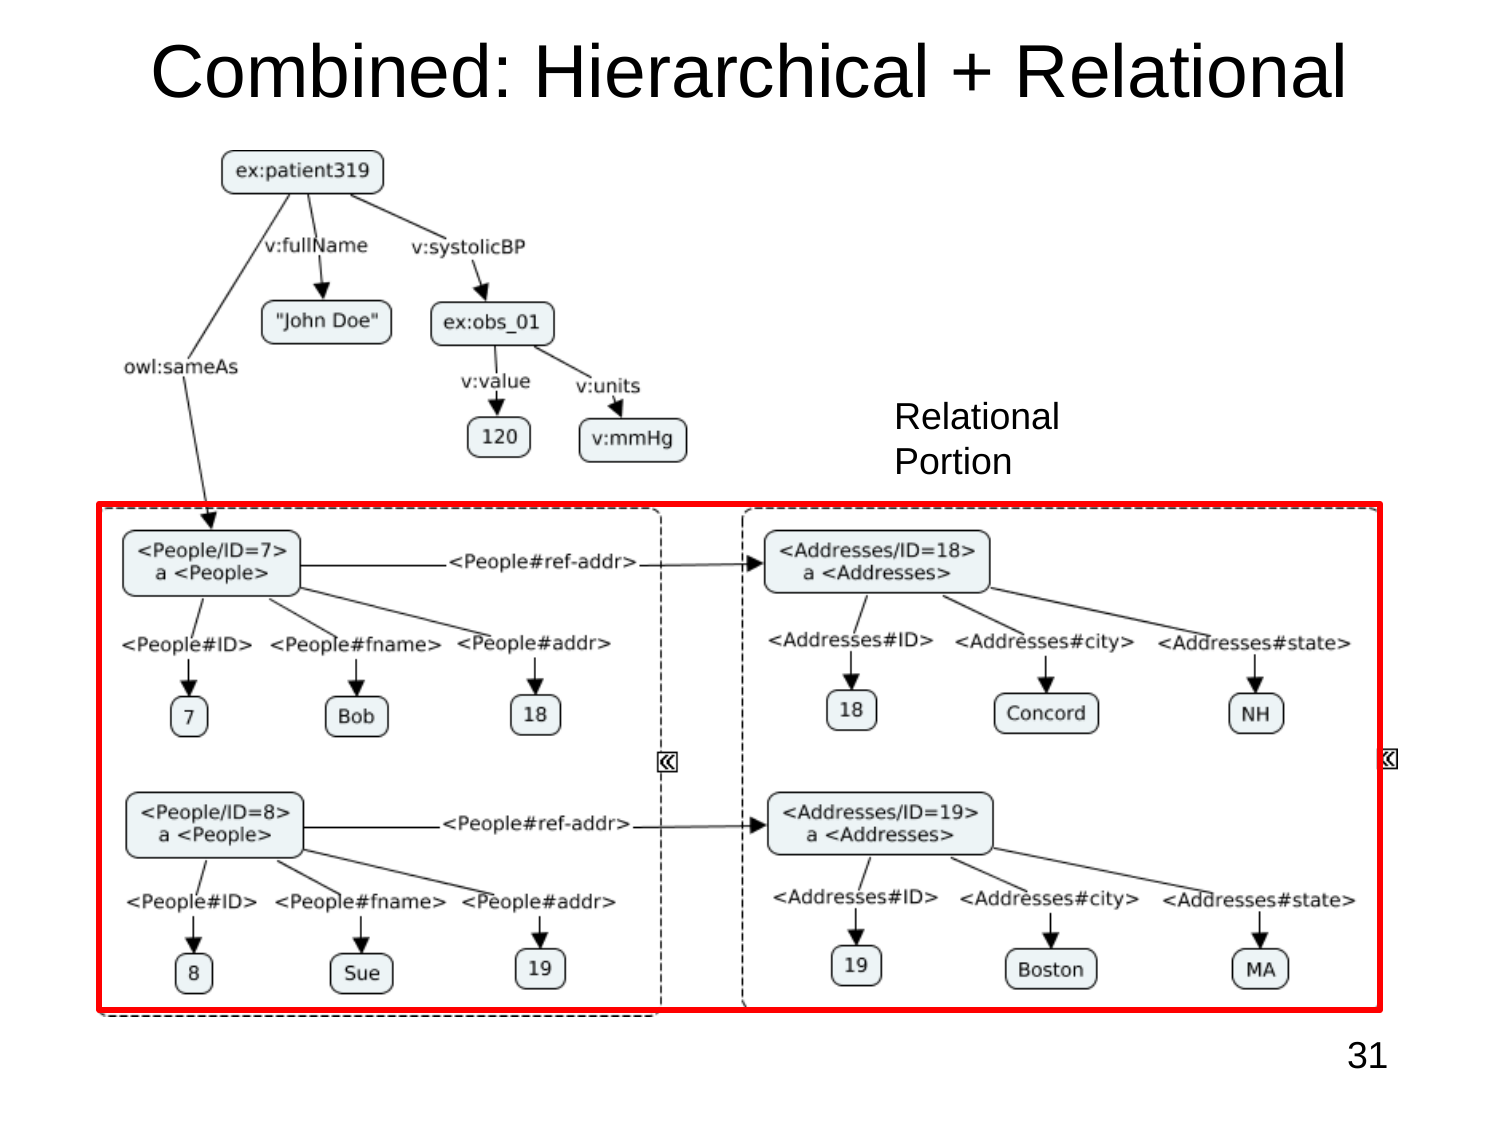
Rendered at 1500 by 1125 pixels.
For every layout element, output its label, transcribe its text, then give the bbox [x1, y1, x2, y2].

title Combined: Hierarchical + Relational [75, 0, 1425, 138]
picture [102, 507, 1377, 1007]
text_box Relational Portion [879, 384, 1076, 490]
picture [97, 150, 1398, 1017]
